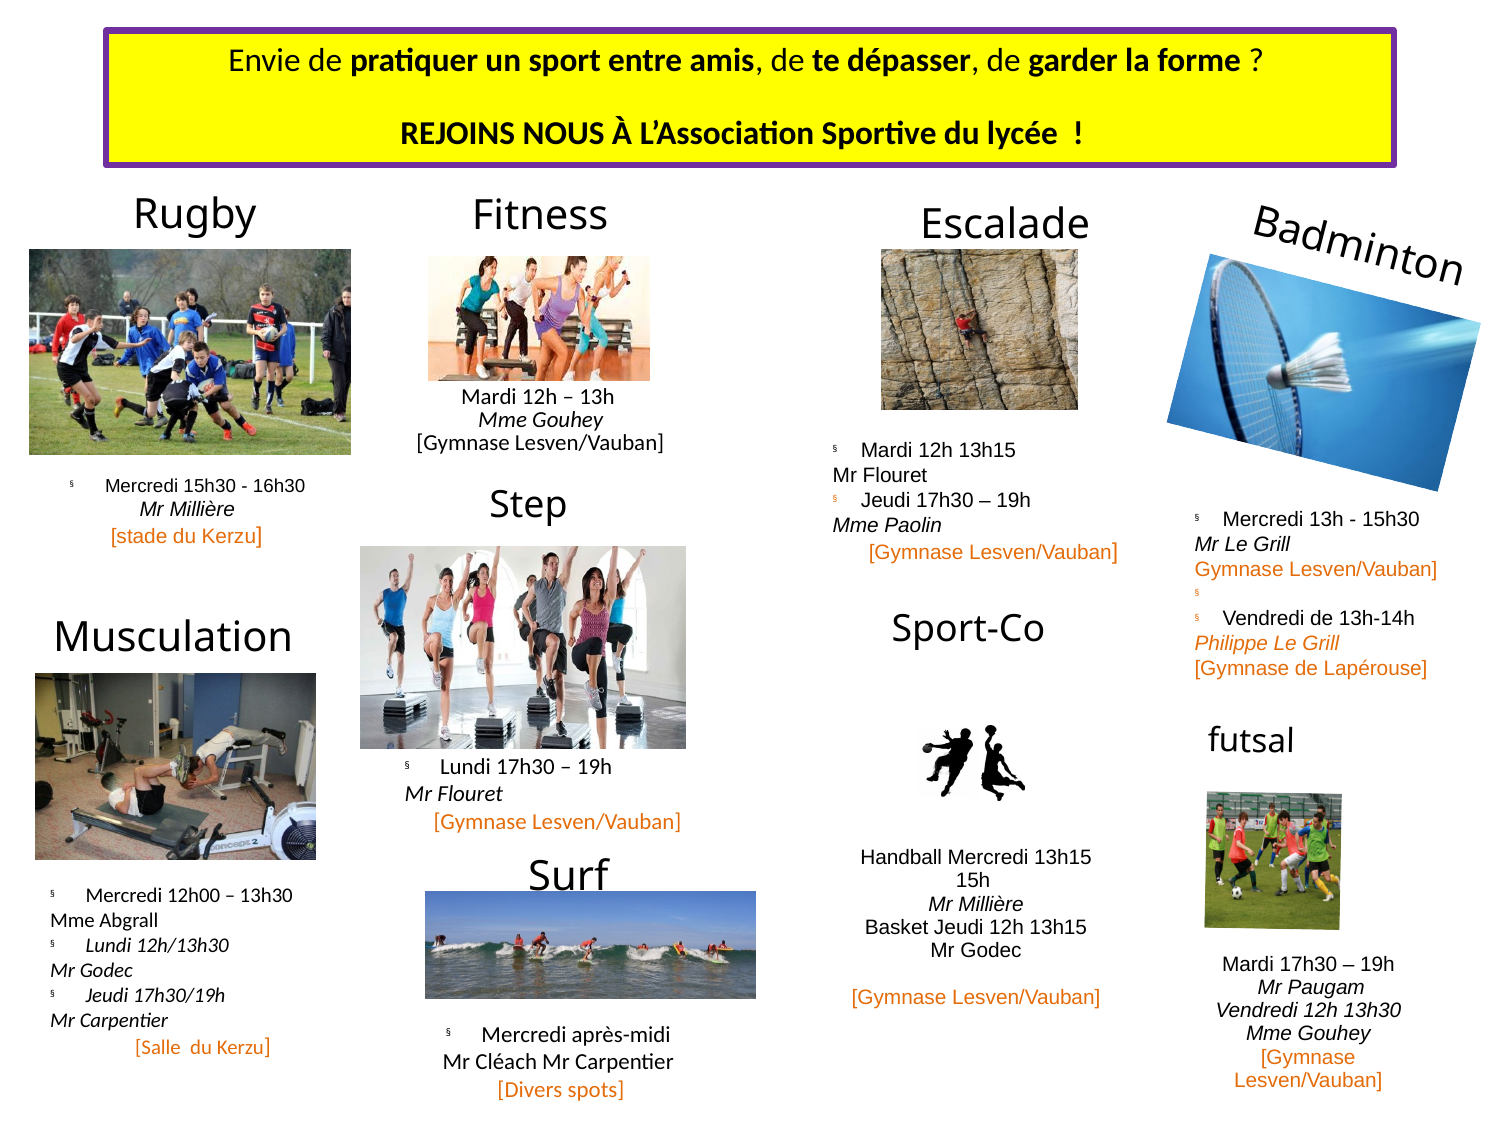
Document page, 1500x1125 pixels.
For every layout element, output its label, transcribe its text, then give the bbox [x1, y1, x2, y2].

text_box futsal [1183, 710, 1448, 770]
text_box Mercredi 13h - 15h30 Mr Le Grill Gymnase Lesven/Vauban] Vendredi de 13h-14h Philippe Le Grill [Gymnase de Lapérouse] [1179, 497, 1488, 688]
text_box Mercredi 12h00 – 13h30 Mme Abgrall Lundi 12h/13h30 Mr Godec Jeudi 17h30/19h Mr Carpentier [Salle du Kerzu] [35, 874, 367, 1067]
text_box Step [474, 480, 589, 533]
text_box Sport-Co [874, 594, 1063, 662]
text_box Mercredi après-midi Mr Cléach Mr Carpentier [Divers spots] [400, 1011, 717, 1110]
text_box Rugby [118, 179, 367, 244]
picture [428, 256, 650, 381]
picture [916, 726, 979, 798]
text_box Mercredi 15h30 - 16h30 Mr Millière [stade du Kerzu] [51, 465, 329, 556]
picture [881, 249, 1078, 410]
picture [29, 249, 351, 455]
text_box Lundi 17h30 – 19h Mr Flouret [Gymnase Lesven/Vauban] [389, 744, 721, 842]
picture [981, 725, 1025, 801]
picture [1166, 253, 1481, 492]
text_box Fitness [454, 177, 626, 251]
picture [425, 891, 756, 999]
subtitle [499, 1080, 503, 1098]
text_box Mardi 12h – 13h Mme Gouhey [Gymnase Lesven/Vauban] [401, 380, 680, 480]
picture [360, 546, 686, 749]
picture [35, 673, 316, 860]
text_box Musculation [23, 602, 324, 668]
text_box Badminton [1231, 182, 1489, 307]
text_box Mardi 17h30 – 19h Mr Paugam Vendredi 12h 13h30 Mme Gouhey [Gymnase Lesven/Vauban] [1169, 944, 1448, 1076]
text_box Surf [513, 841, 751, 891]
title Envie de pratiquer un sport entre amis, de te dépasser, de garder la forme ? REJOINS NOUS À L’Association Sportive du lycée ! [106, 30, 1394, 166]
picture [1204, 791, 1342, 930]
text_box Escalade [905, 188, 1154, 254]
text_box Mardi 12h 13h15 Mr Flouret Jeudi 17h30 – 19h Mme Paolin [Gymnase Lesven/Vauban] [817, 428, 1170, 572]
text_box Handball Mercredi 13h15 15h Mr Millière Basket Jeudi 12h 13h15 Mr Godec [Gymnase Lesven/Vauban] [826, 838, 1126, 1060]
